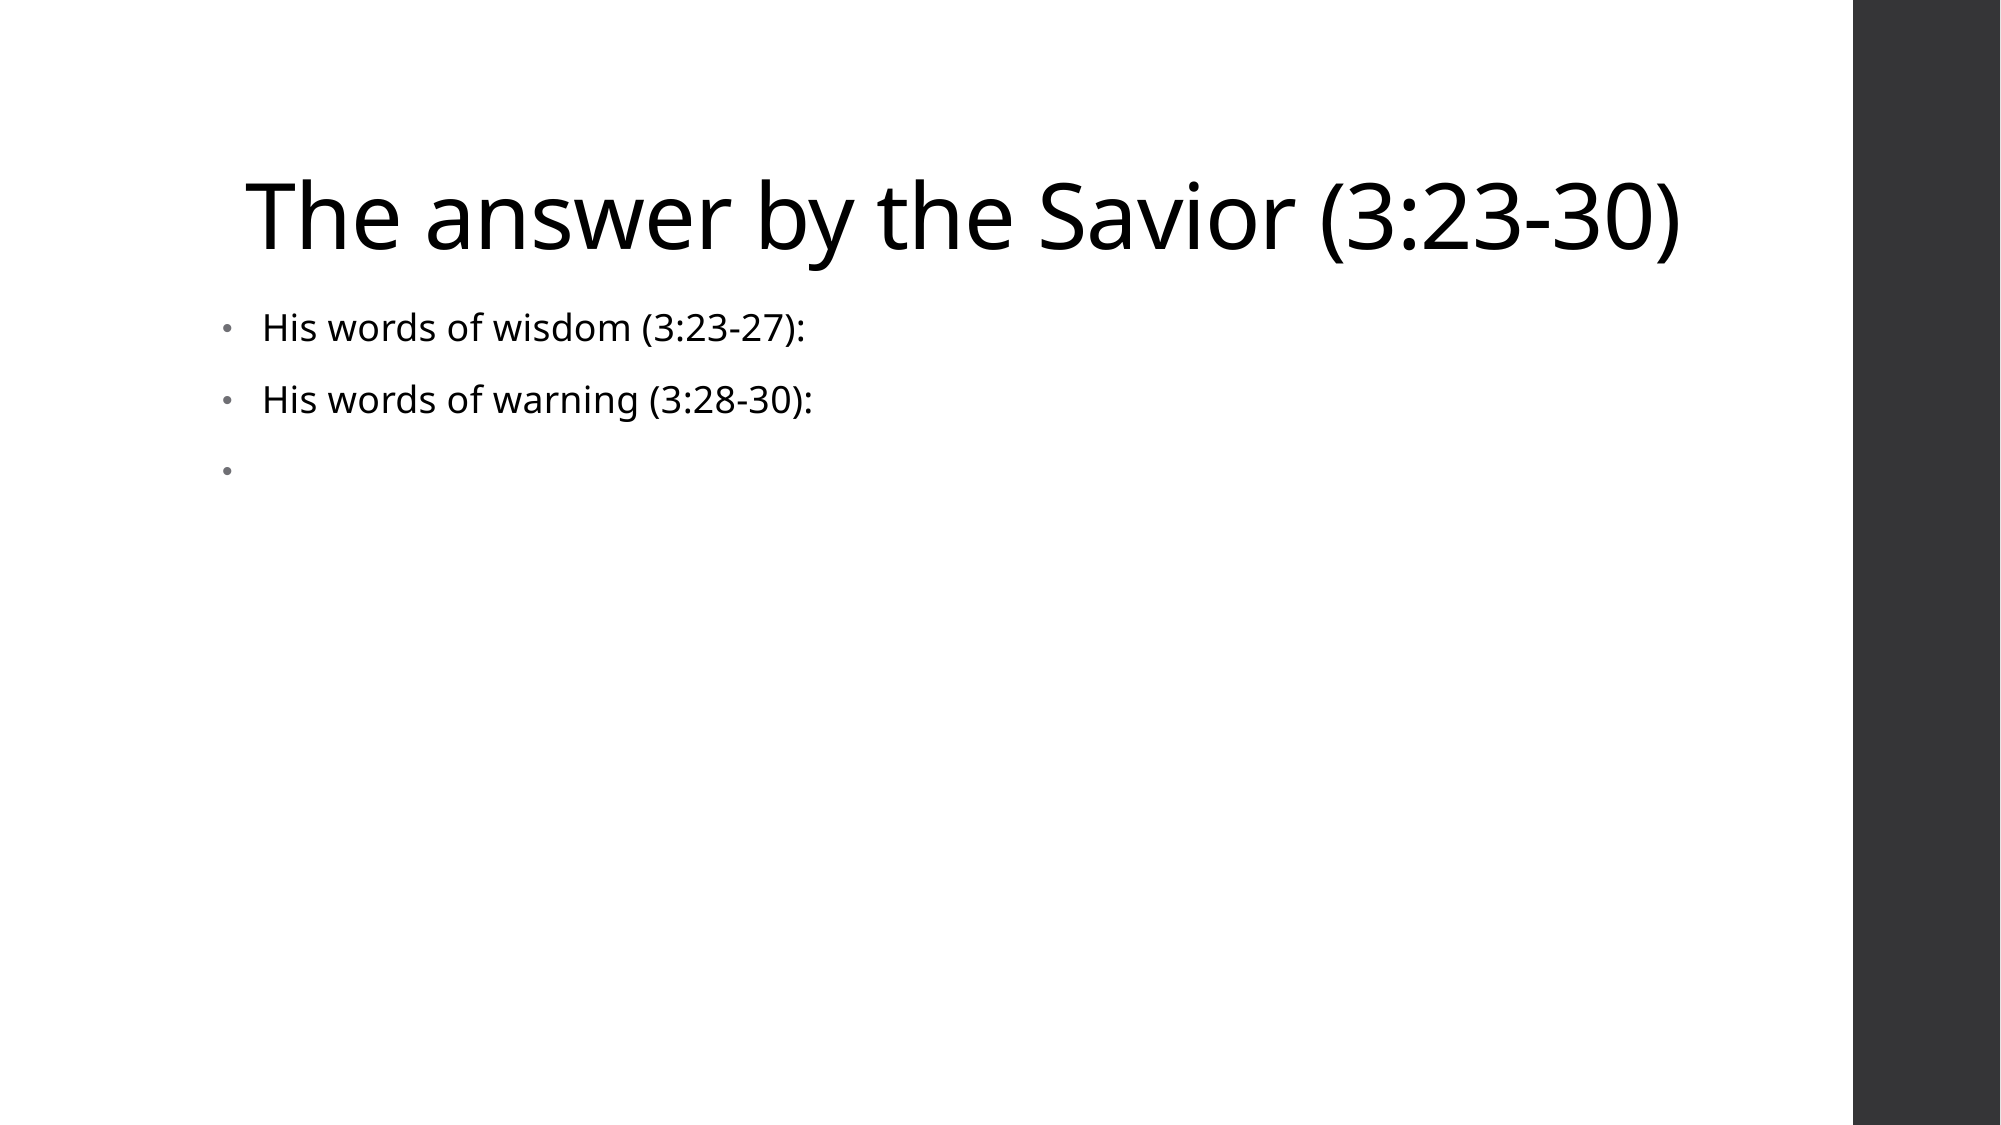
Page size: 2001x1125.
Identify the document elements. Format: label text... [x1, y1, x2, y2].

title The answer by the Savior (3:23-30) [206, 60, 1797, 278]
list His words of wisdom (3:23-27): His words of warning (3:28-30): [206, 299, 1617, 1014]
